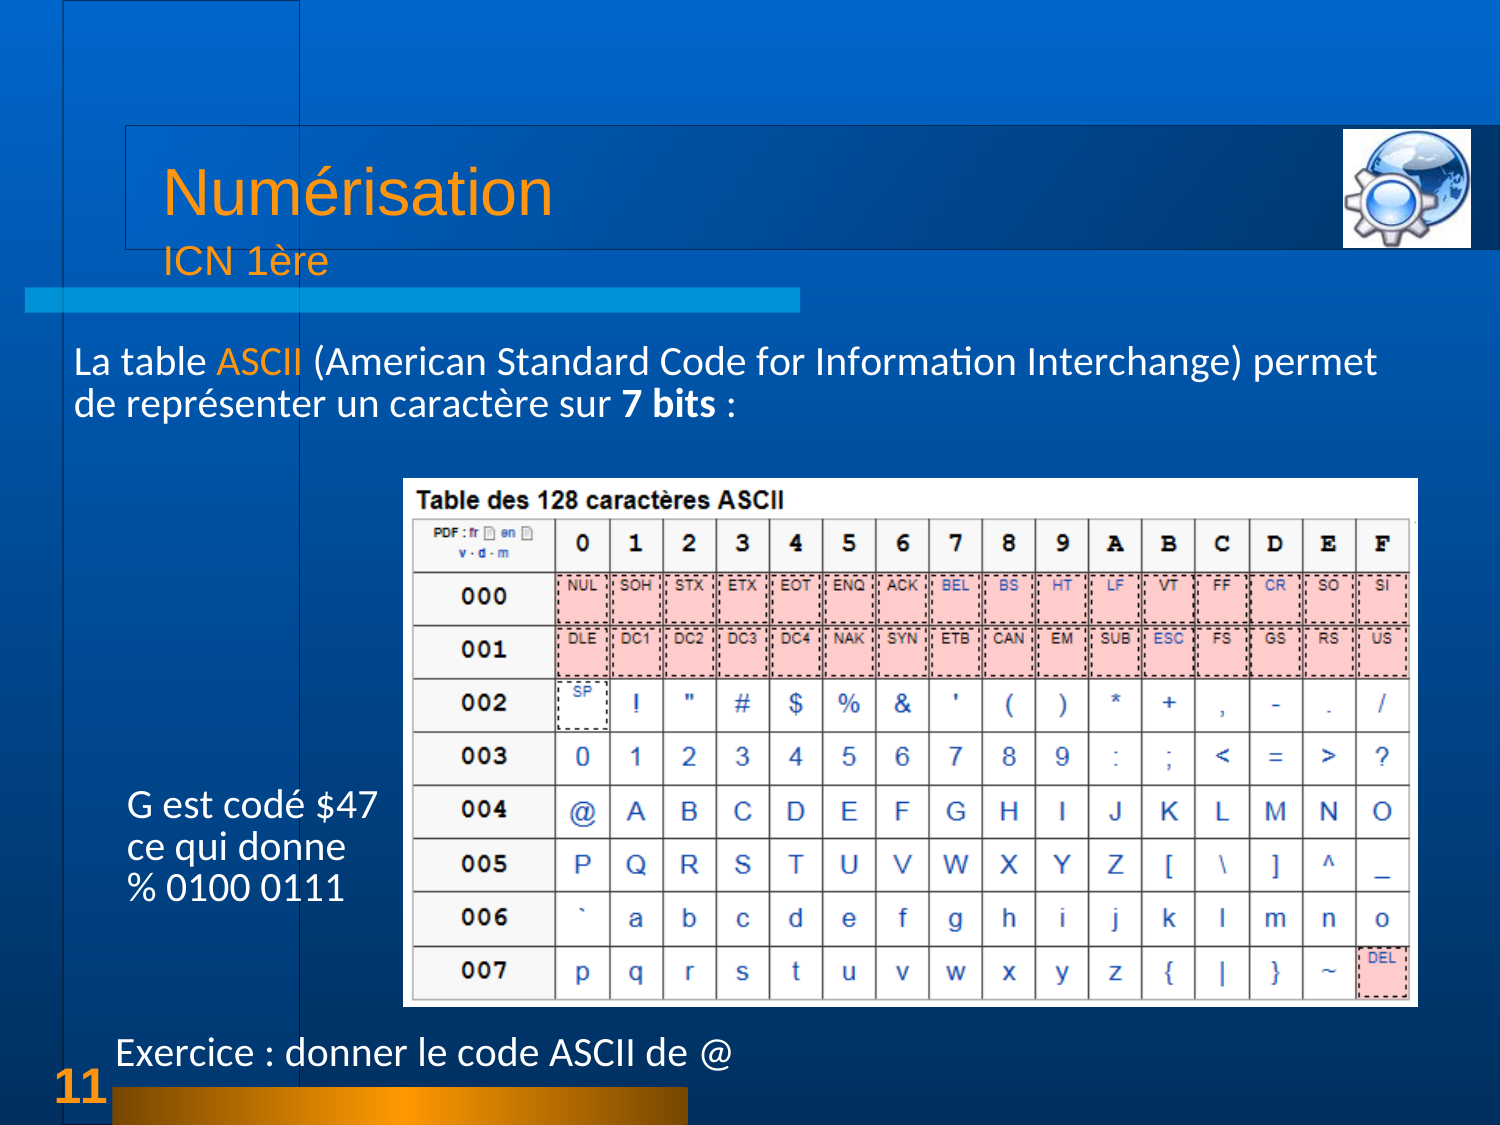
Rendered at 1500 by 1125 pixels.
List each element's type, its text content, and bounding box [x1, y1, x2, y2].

picture [1343, 129, 1471, 248]
picture [403, 478, 1418, 1007]
text_box G est codé $47 ce qui donne % 0100 0111 [112, 779, 408, 999]
text_box La table ASCII (American Standard Code for Information Interchange) permet de représenter un caractère sur 7 bits : [59, 336, 1418, 555]
text_box Exercice : donner le code ASCII de @ [100, 1027, 1371, 1094]
